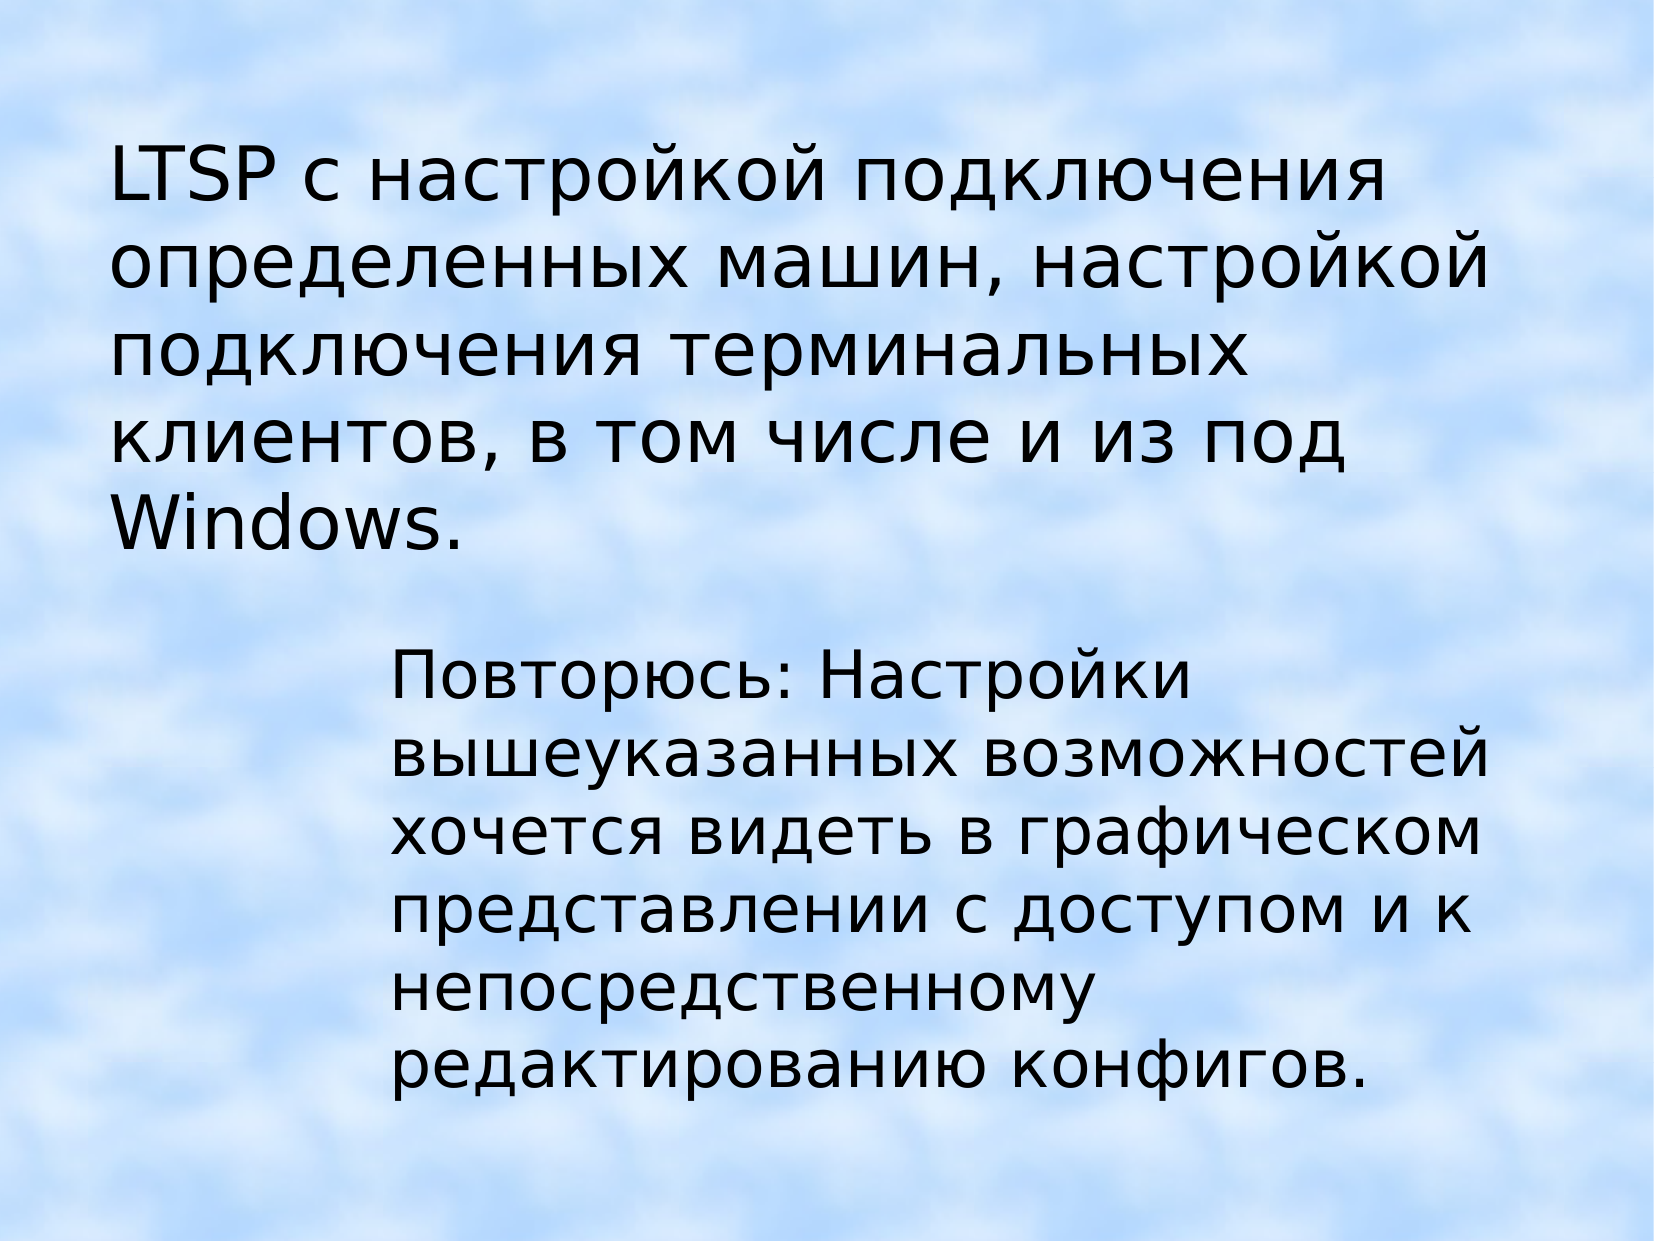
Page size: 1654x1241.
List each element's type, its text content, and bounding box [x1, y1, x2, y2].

text_box LTSP с настройкой подключения определенных машин, настройкой подключения терминальных клиентов, в том числе и из под Windows. [93, 123, 1568, 575]
text_box Повторюсь: Настройки вышеуказанных возможностей хочется видеть в графическом представлении с доступом и к непосредственному редактированию конфигов. [374, 629, 1584, 1112]
picture [0, 0, 1654, 1241]
